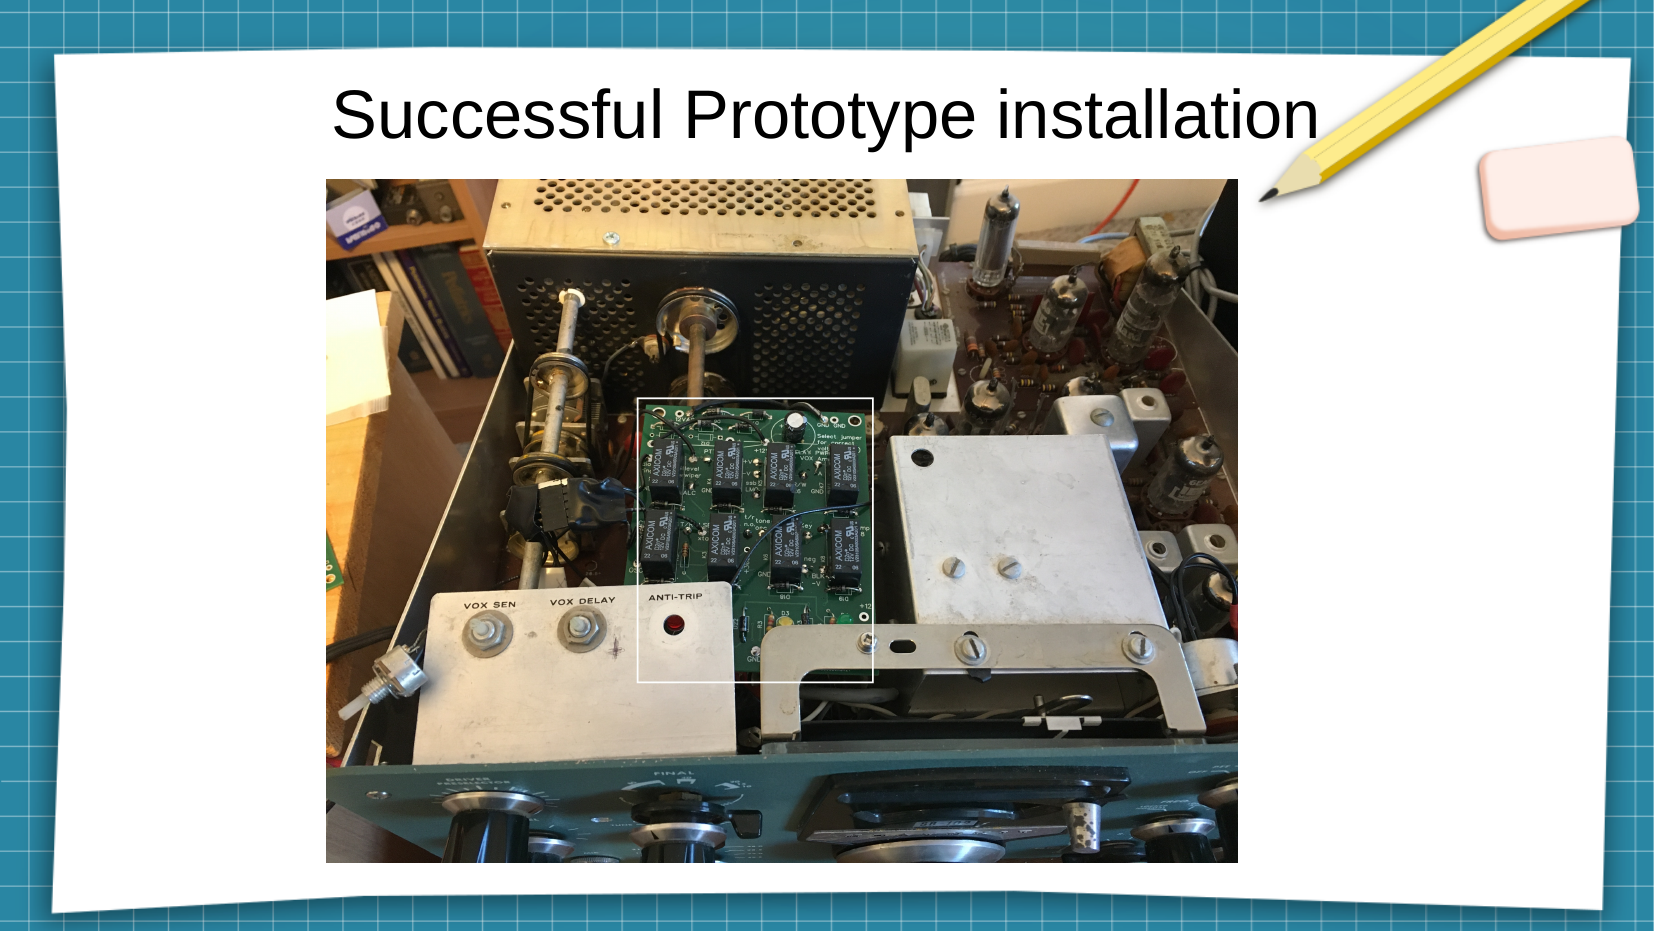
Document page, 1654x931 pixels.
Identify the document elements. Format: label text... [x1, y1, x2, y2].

picture [0, 0, 1654, 931]
title Successful Prototype installation [82, 37, 1571, 193]
